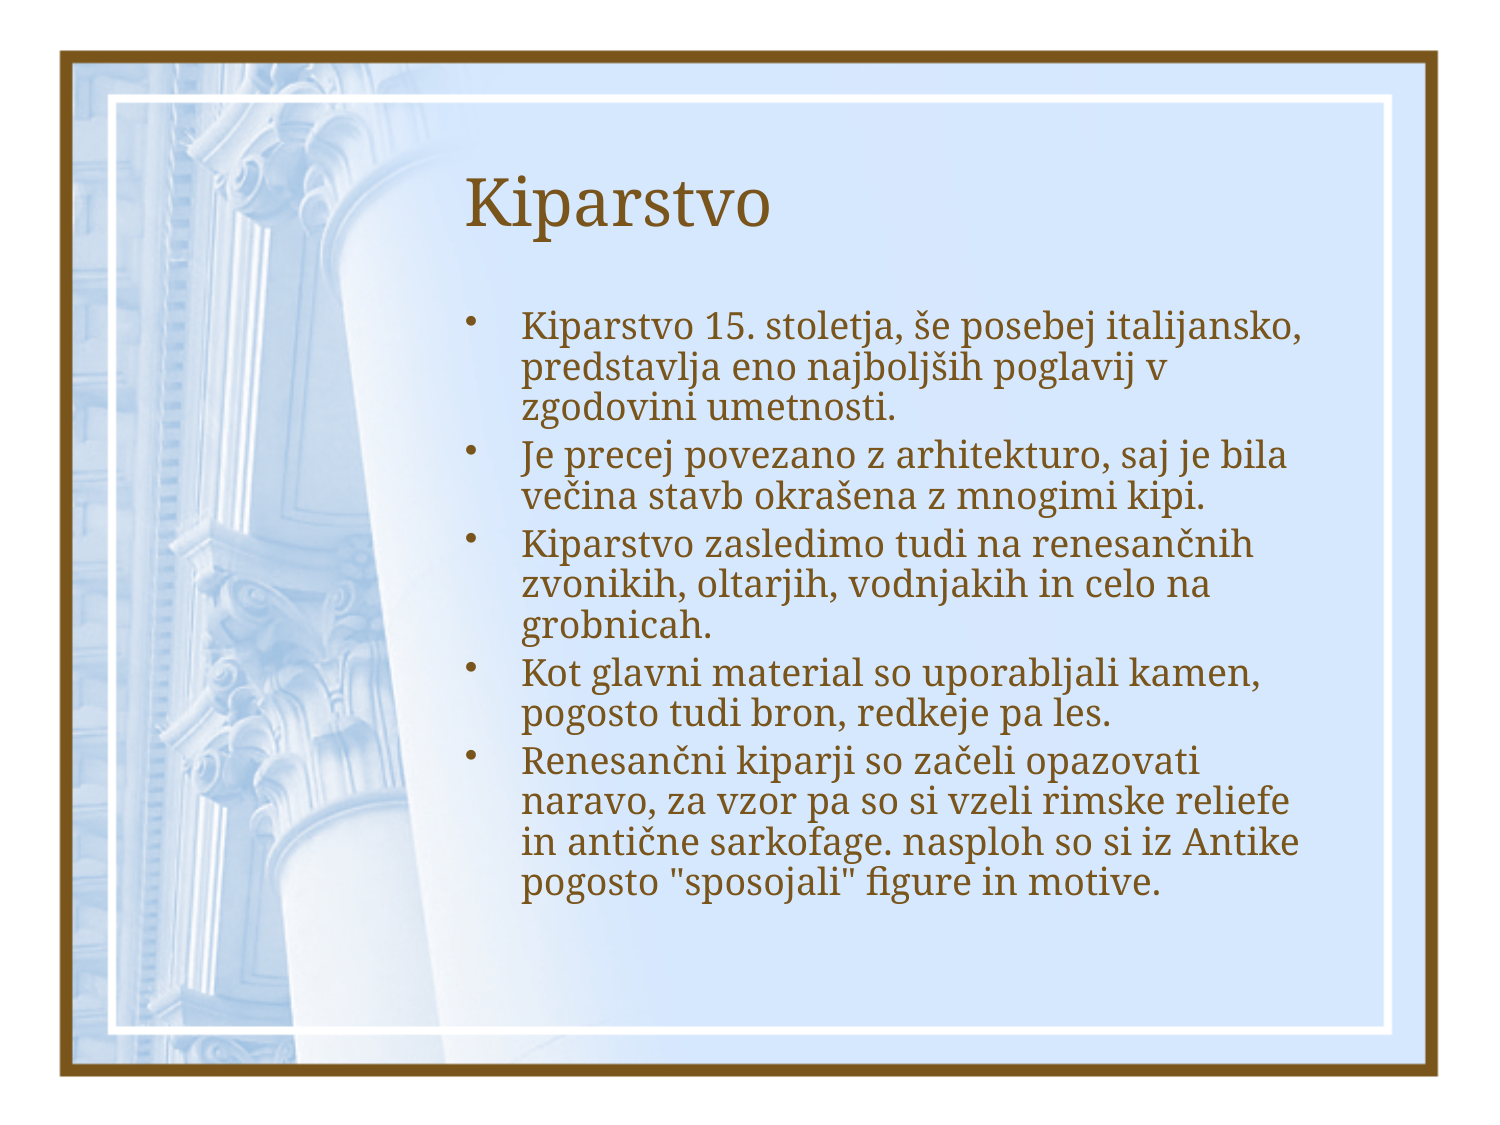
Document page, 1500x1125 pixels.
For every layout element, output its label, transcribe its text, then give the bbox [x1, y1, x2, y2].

title Kiparstvo [449, 125, 1350, 275]
picture [0, 0, 1500, 1125]
list Kiparstvo 15. stoletja, še posebej italijansko, predstavlja eno najboljših poglavij v zgodovini umetnosti. Je precej povezano z arhitekturo, saj je bila večina stavb okrašena z mnogimi kipi. Kiparstvo zasledimo tudi na renesančnih zvonikih, oltarjih, vodnjakih in celo na grobnicah. Kot glavni material so uporabljali kamen, pogosto tudi bron, redkeje pa les. Renesančni kiparji so začeli opazovati naravo, za vzor pa so si vzeli rimske reliefe in antične sarkofage. nasploh so si iz Antike pogosto "sposojali" figure in motive. [449, 299, 1350, 938]
